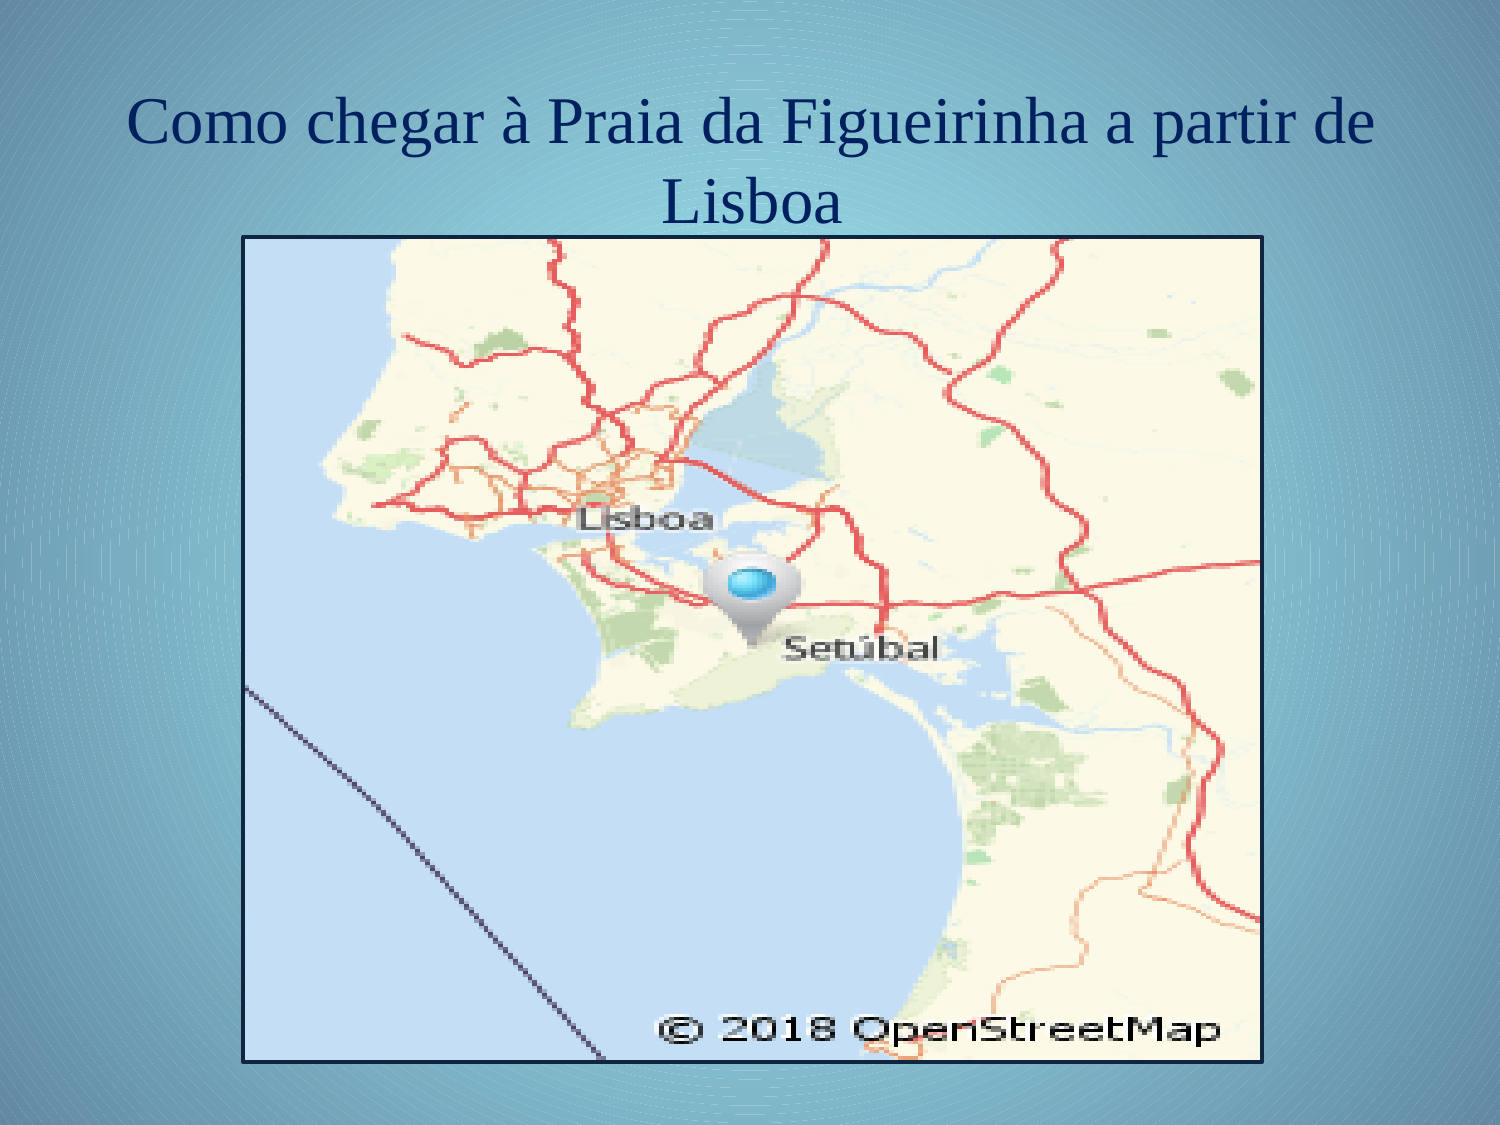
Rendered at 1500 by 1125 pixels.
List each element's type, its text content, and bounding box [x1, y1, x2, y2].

picture [245, 238, 1260, 1060]
text_box Como chegar à Praia da Figueirinha a partir de Lisboa [48, 69, 1457, 246]
